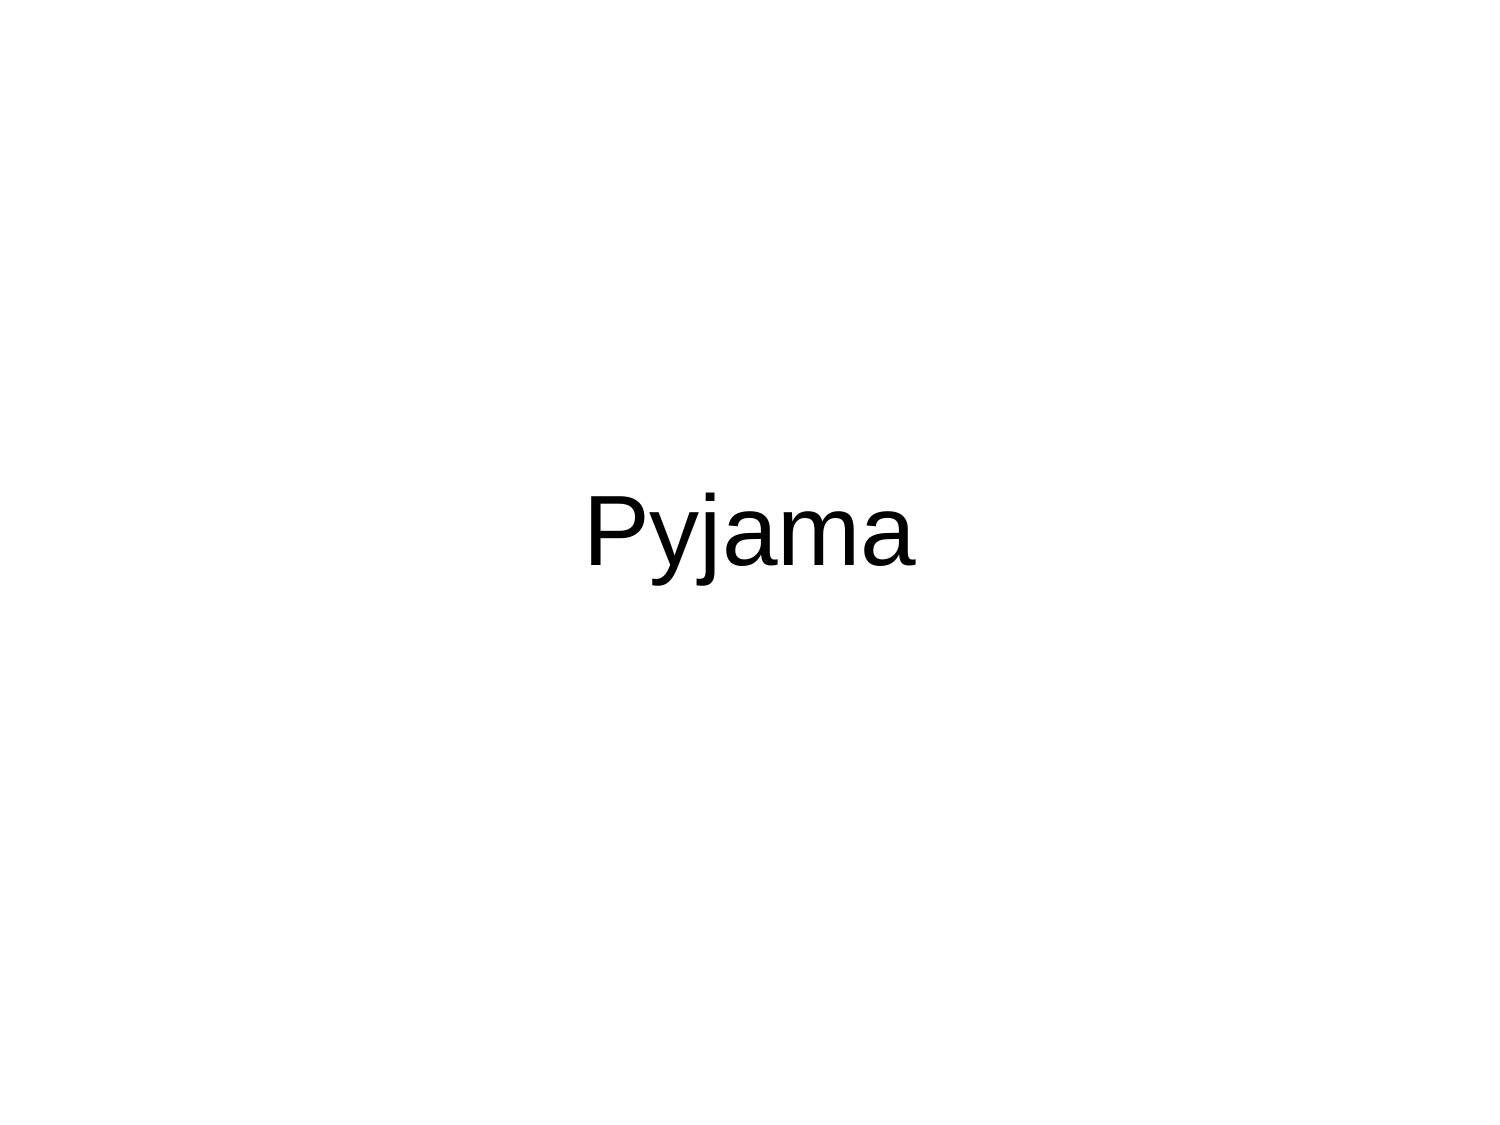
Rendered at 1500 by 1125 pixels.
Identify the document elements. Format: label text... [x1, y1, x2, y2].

title Pyjama [112, 437, 1388, 625]
